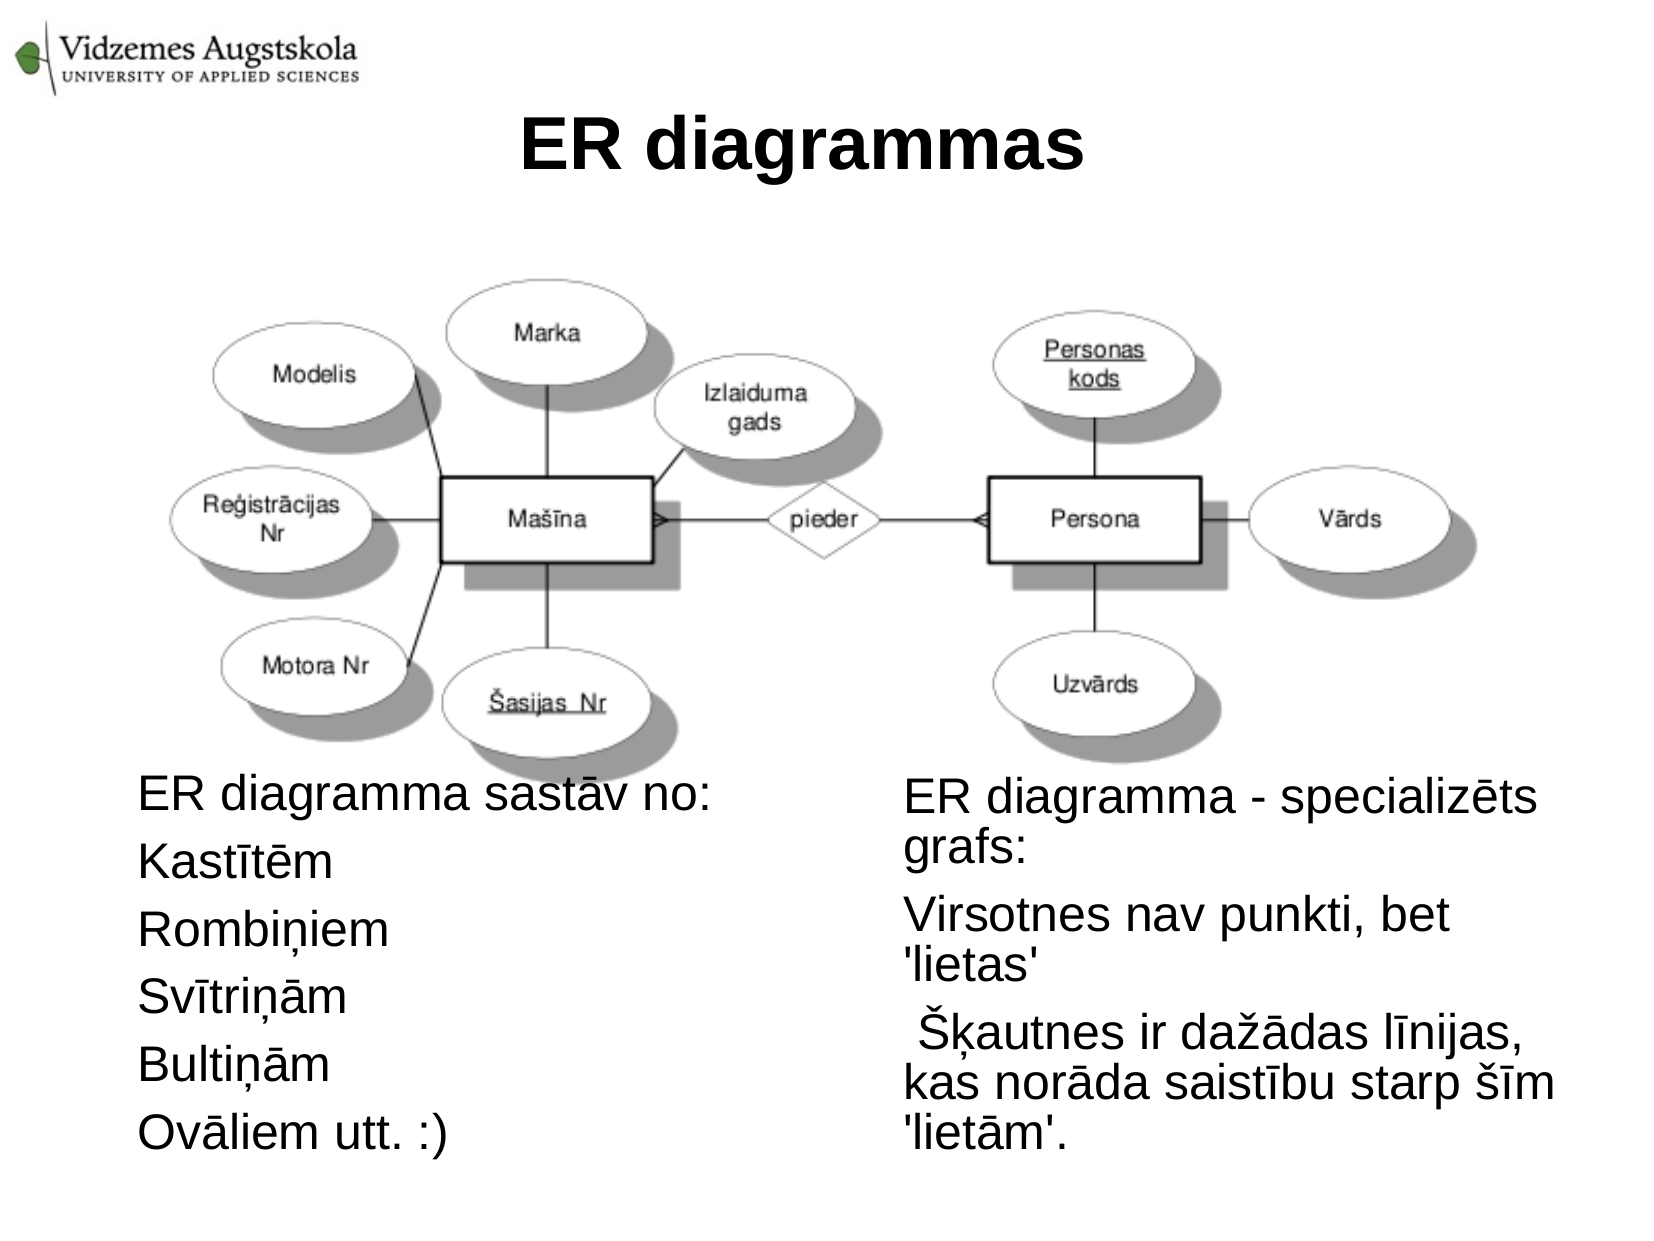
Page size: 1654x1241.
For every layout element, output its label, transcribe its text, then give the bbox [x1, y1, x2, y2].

picture [5, 2, 368, 113]
list ER diagramma - specializēts grafs: Virsotnes nav punkti, bet 'lietas' Šķautnes ir dažādas līnijas, kas norāda saistību starp šīm 'lietām'. [846, 768, 1563, 1194]
list ER diagramma sastāv no: Kastītēm Rombiņiem Svītriņām Bultiņām Ovāliem utt. :) [81, 765, 797, 1201]
title ER diagrammas [94, 103, 1512, 188]
picture [147, 265, 1484, 792]
